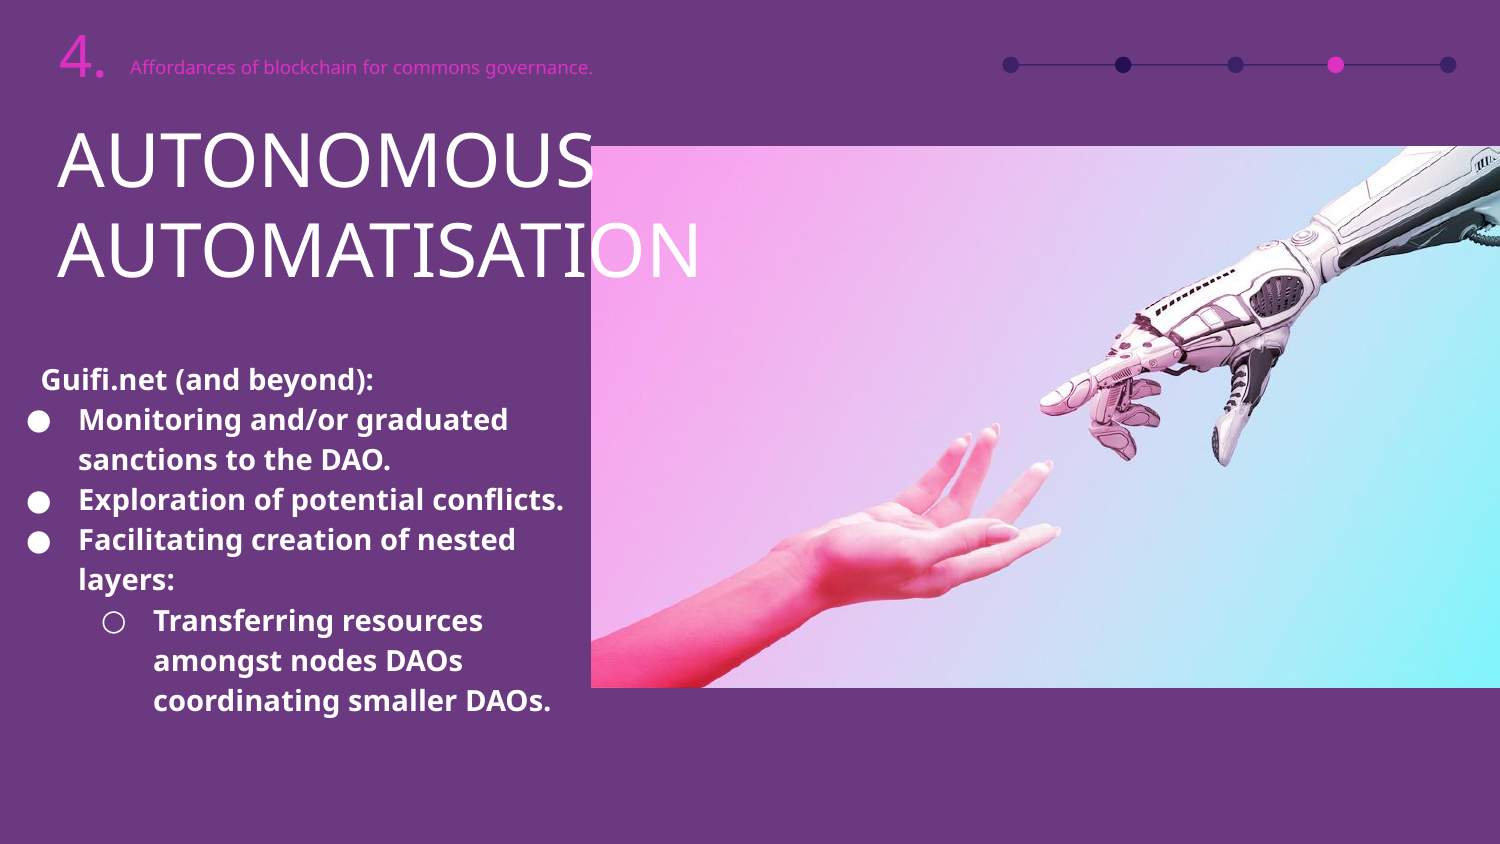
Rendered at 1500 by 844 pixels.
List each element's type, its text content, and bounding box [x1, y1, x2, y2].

picture [605, 146, 1500, 688]
text_box [1114, 56, 1132, 74]
text_box [1439, 56, 1457, 74]
text_box AUTONOMOUS AUTOMATISATION [42, 97, 908, 305]
list Guifi.net (and beyond): Monitoring and/or graduated sanctions to the DAO. Exploration of potential conflicts. Facilitating creation of nested layers: Transferring resources amongst nodes DAOs coordinating smaller DAOs. [0, 288, 605, 785]
text_box [1327, 56, 1345, 74]
text_box [1227, 56, 1244, 74]
text_box [1002, 56, 1019, 74]
text_box 4. [44, 4, 153, 111]
text_box Affordances of blockchain for commons governance. [115, 40, 974, 89]
